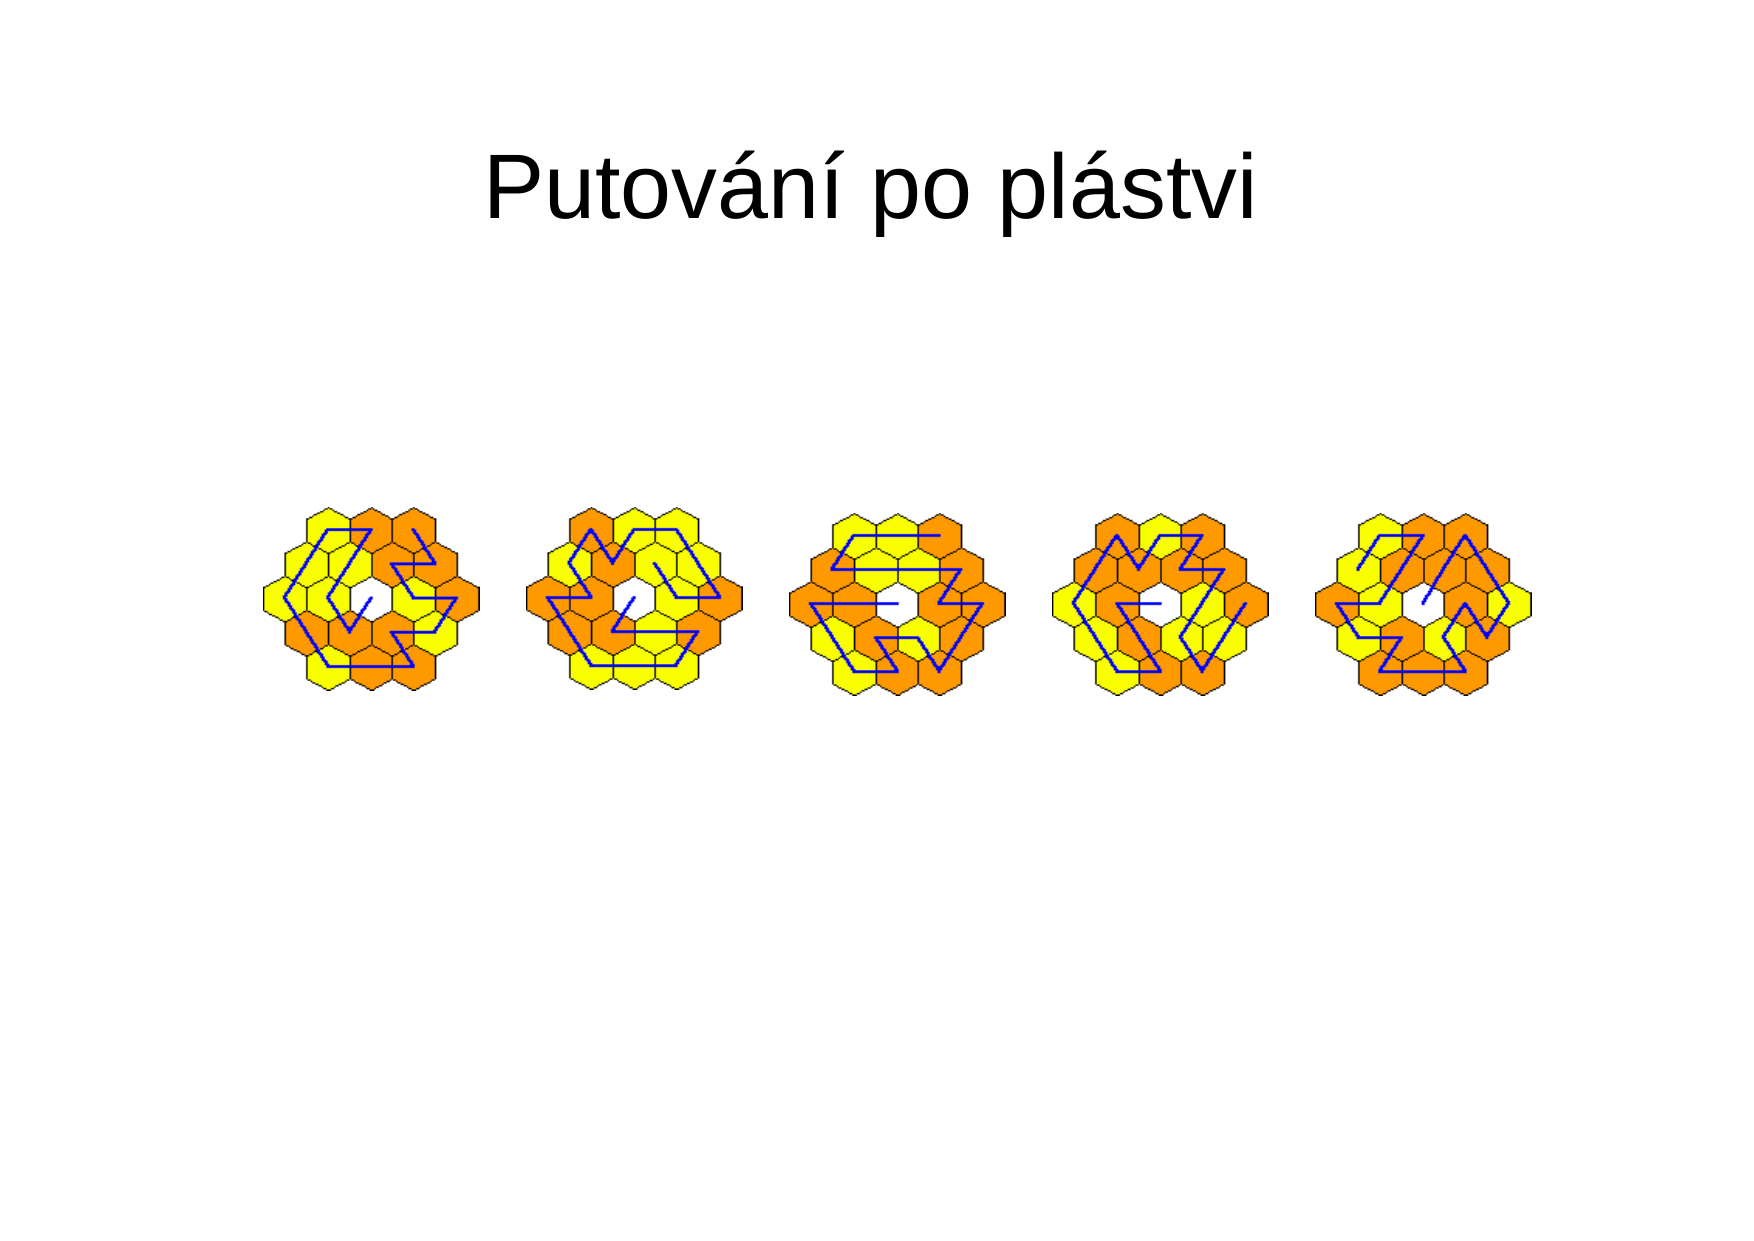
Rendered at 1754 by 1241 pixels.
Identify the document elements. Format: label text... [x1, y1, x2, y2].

picture [789, 513, 1006, 696]
picture [1052, 513, 1269, 696]
title Putování po plástvi [135, 93, 1608, 281]
picture [263, 507, 480, 691]
picture [1315, 513, 1532, 696]
picture [526, 507, 743, 690]
